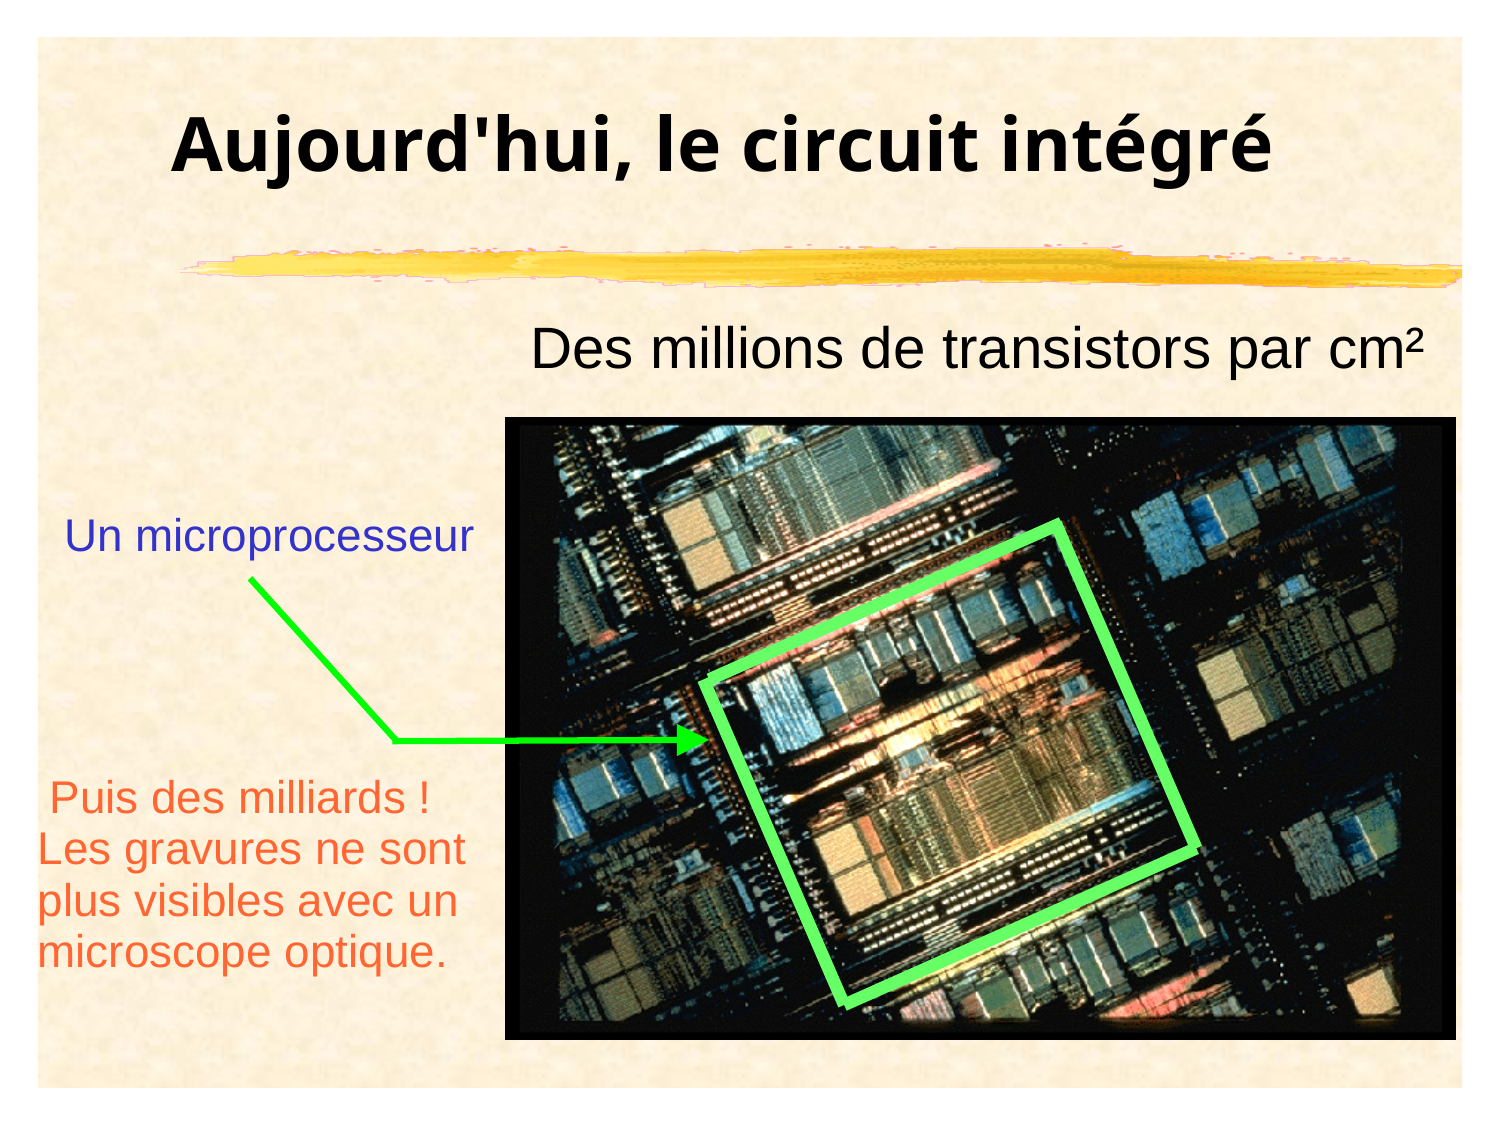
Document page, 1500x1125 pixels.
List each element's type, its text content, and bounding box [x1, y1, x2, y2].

text_box Puis des milliards ! Les gravures ne sont plus visibles avec un microscope optique. [37, 772, 481, 1088]
picture [37, 37, 1463, 1088]
text_box Des millions de transistors par cm² [503, 308, 1448, 392]
title Aujourd'hui, le circuit intégré [156, 37, 1463, 248]
text_box Un microprocesseur [37, 502, 535, 570]
